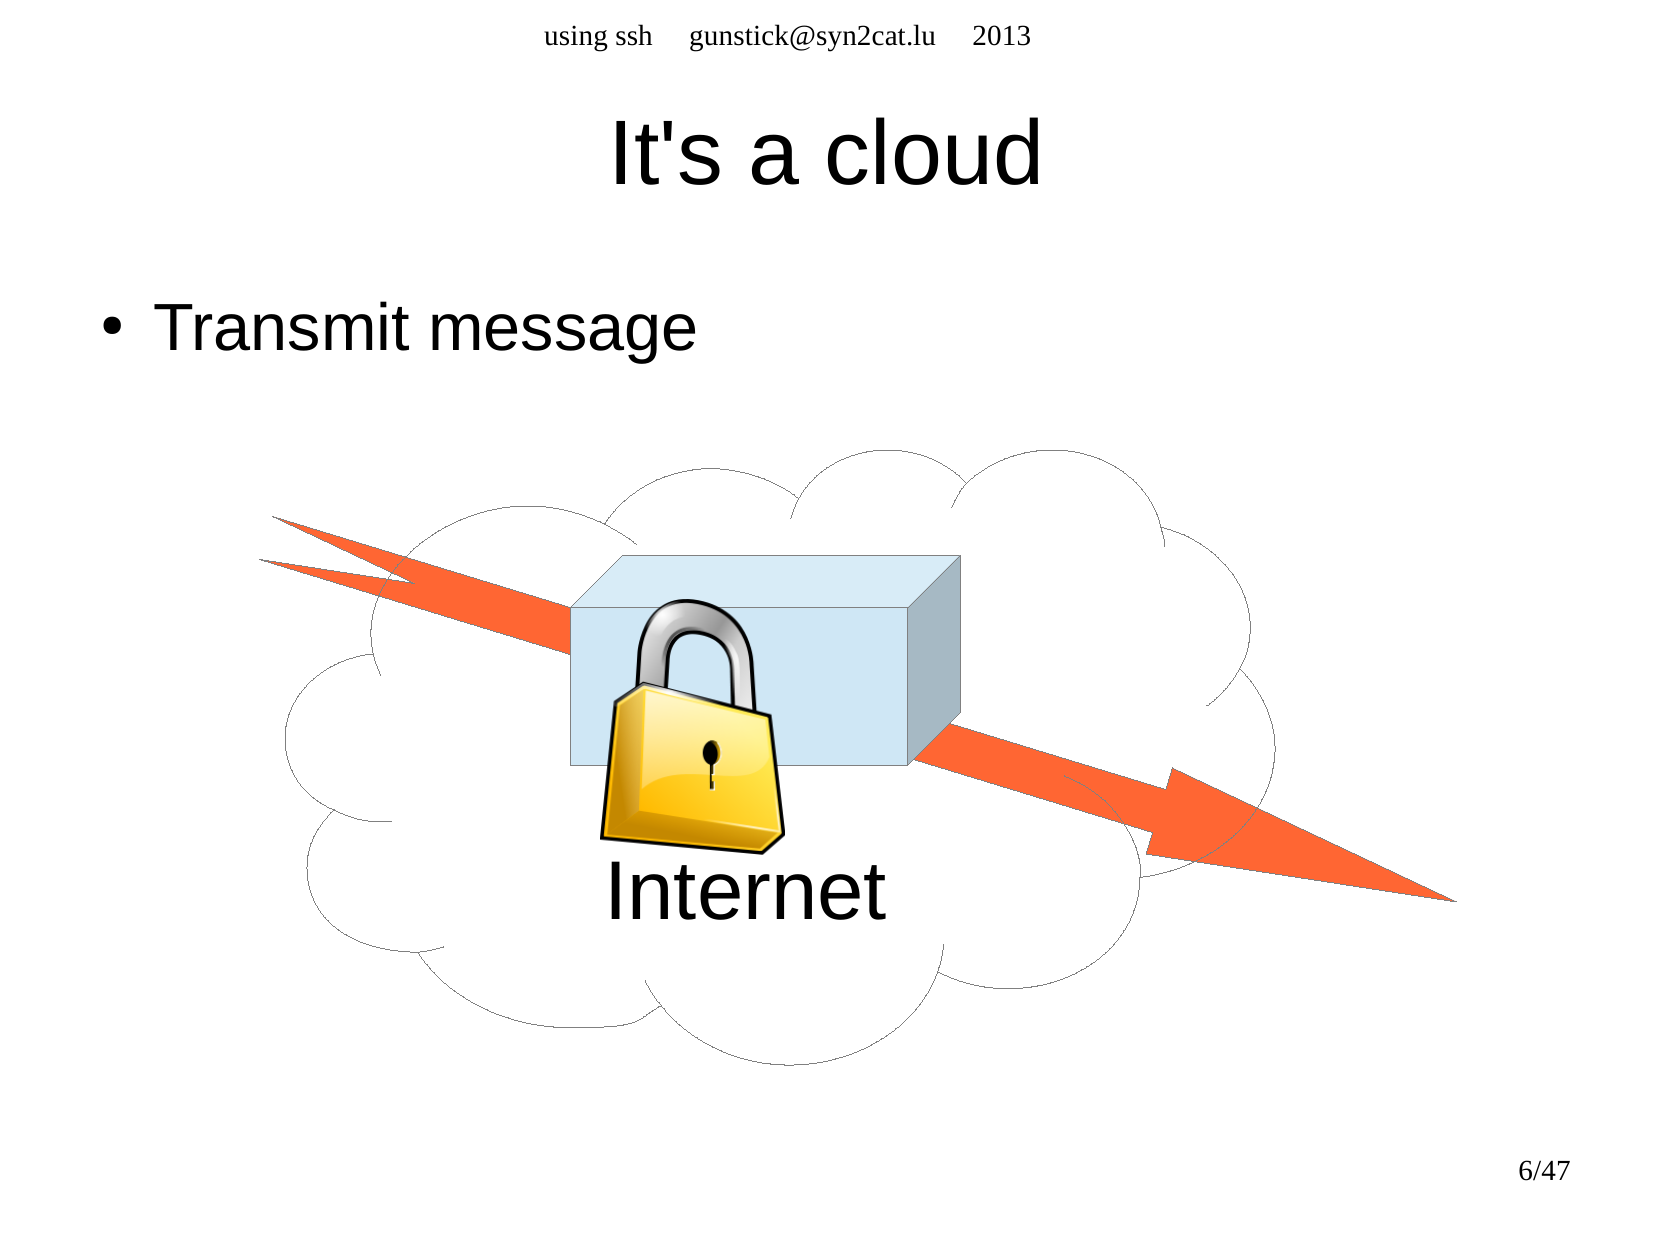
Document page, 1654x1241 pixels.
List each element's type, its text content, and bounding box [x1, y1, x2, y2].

list Transmit message [82, 290, 1538, 1010]
text_box Internet [285, 450, 1276, 1066]
title It's a cloud [82, 49, 1571, 257]
